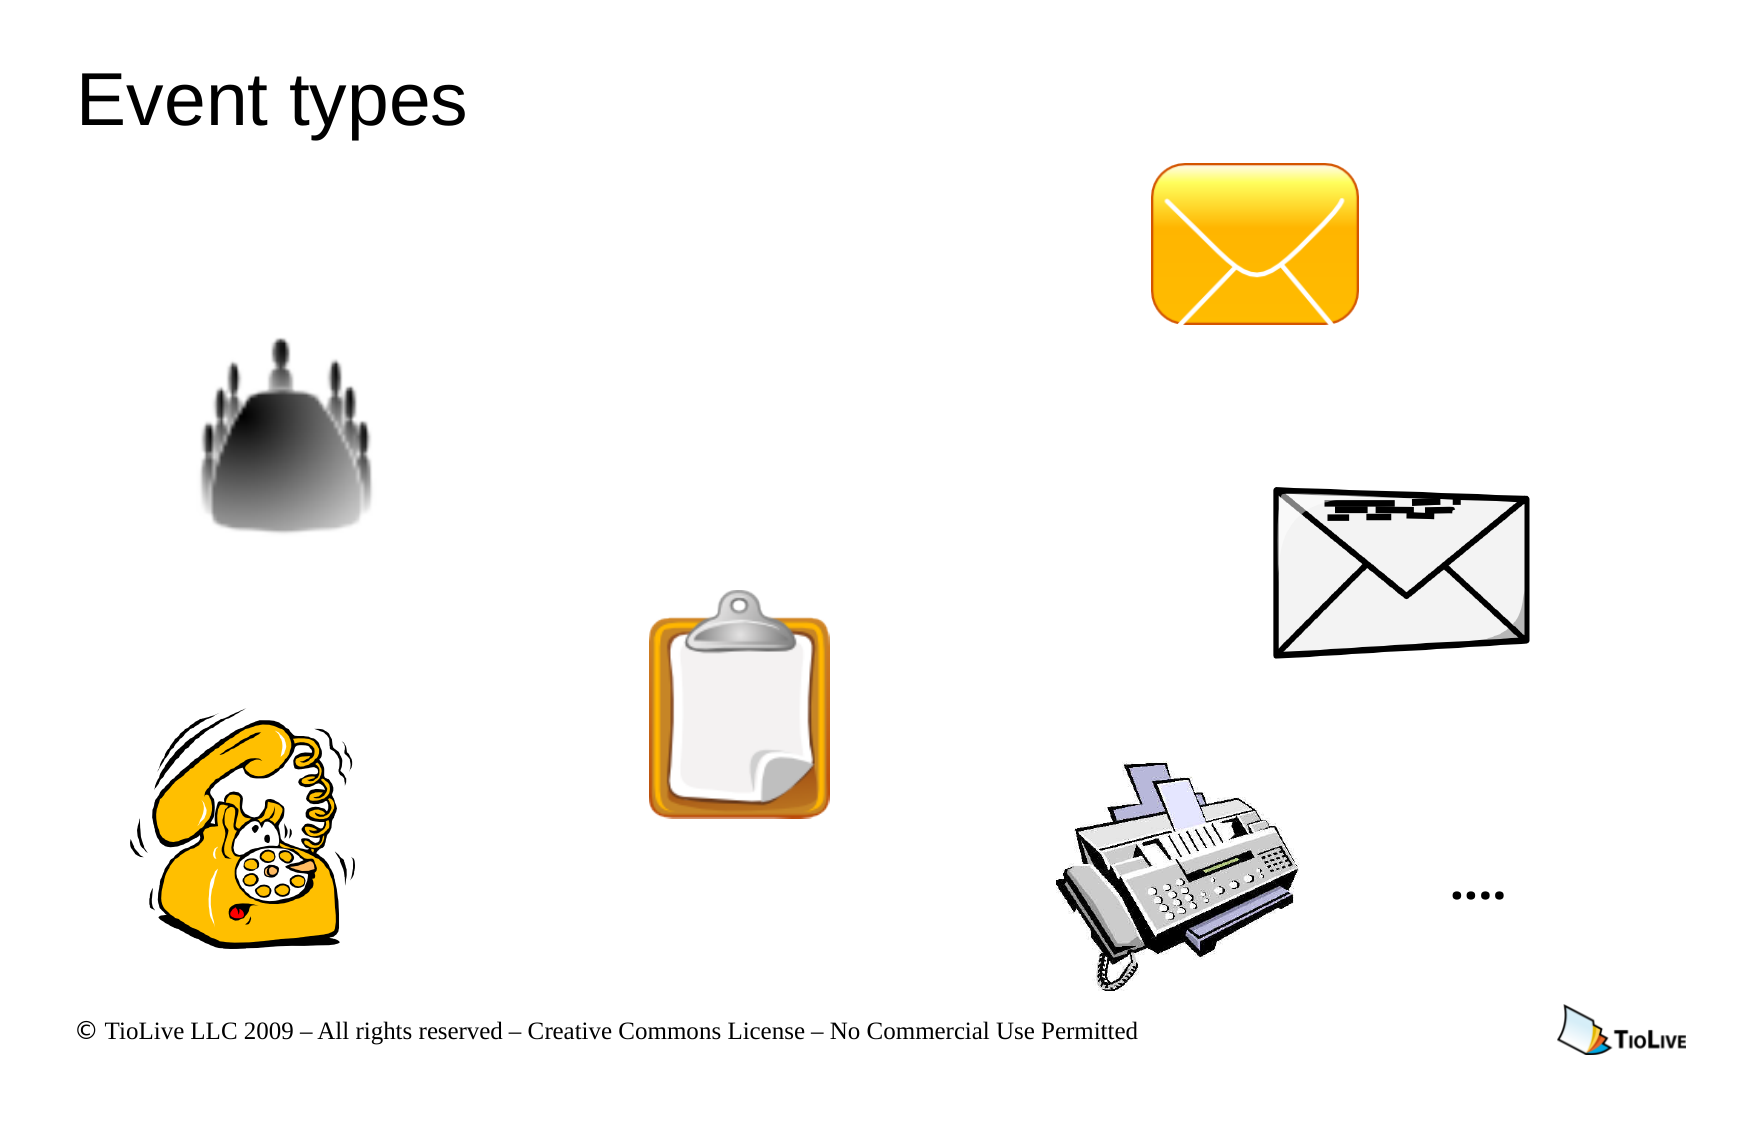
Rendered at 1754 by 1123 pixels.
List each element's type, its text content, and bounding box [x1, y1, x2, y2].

title Event types [76, 57, 1684, 163]
picture [147, 236, 443, 626]
text_box .... [1435, 838, 1511, 918]
picture [1557, 1004, 1686, 1055]
picture [1269, 419, 1533, 739]
picture [1056, 761, 1300, 993]
picture [130, 708, 355, 949]
picture [1151, 163, 1359, 325]
picture [649, 590, 830, 819]
